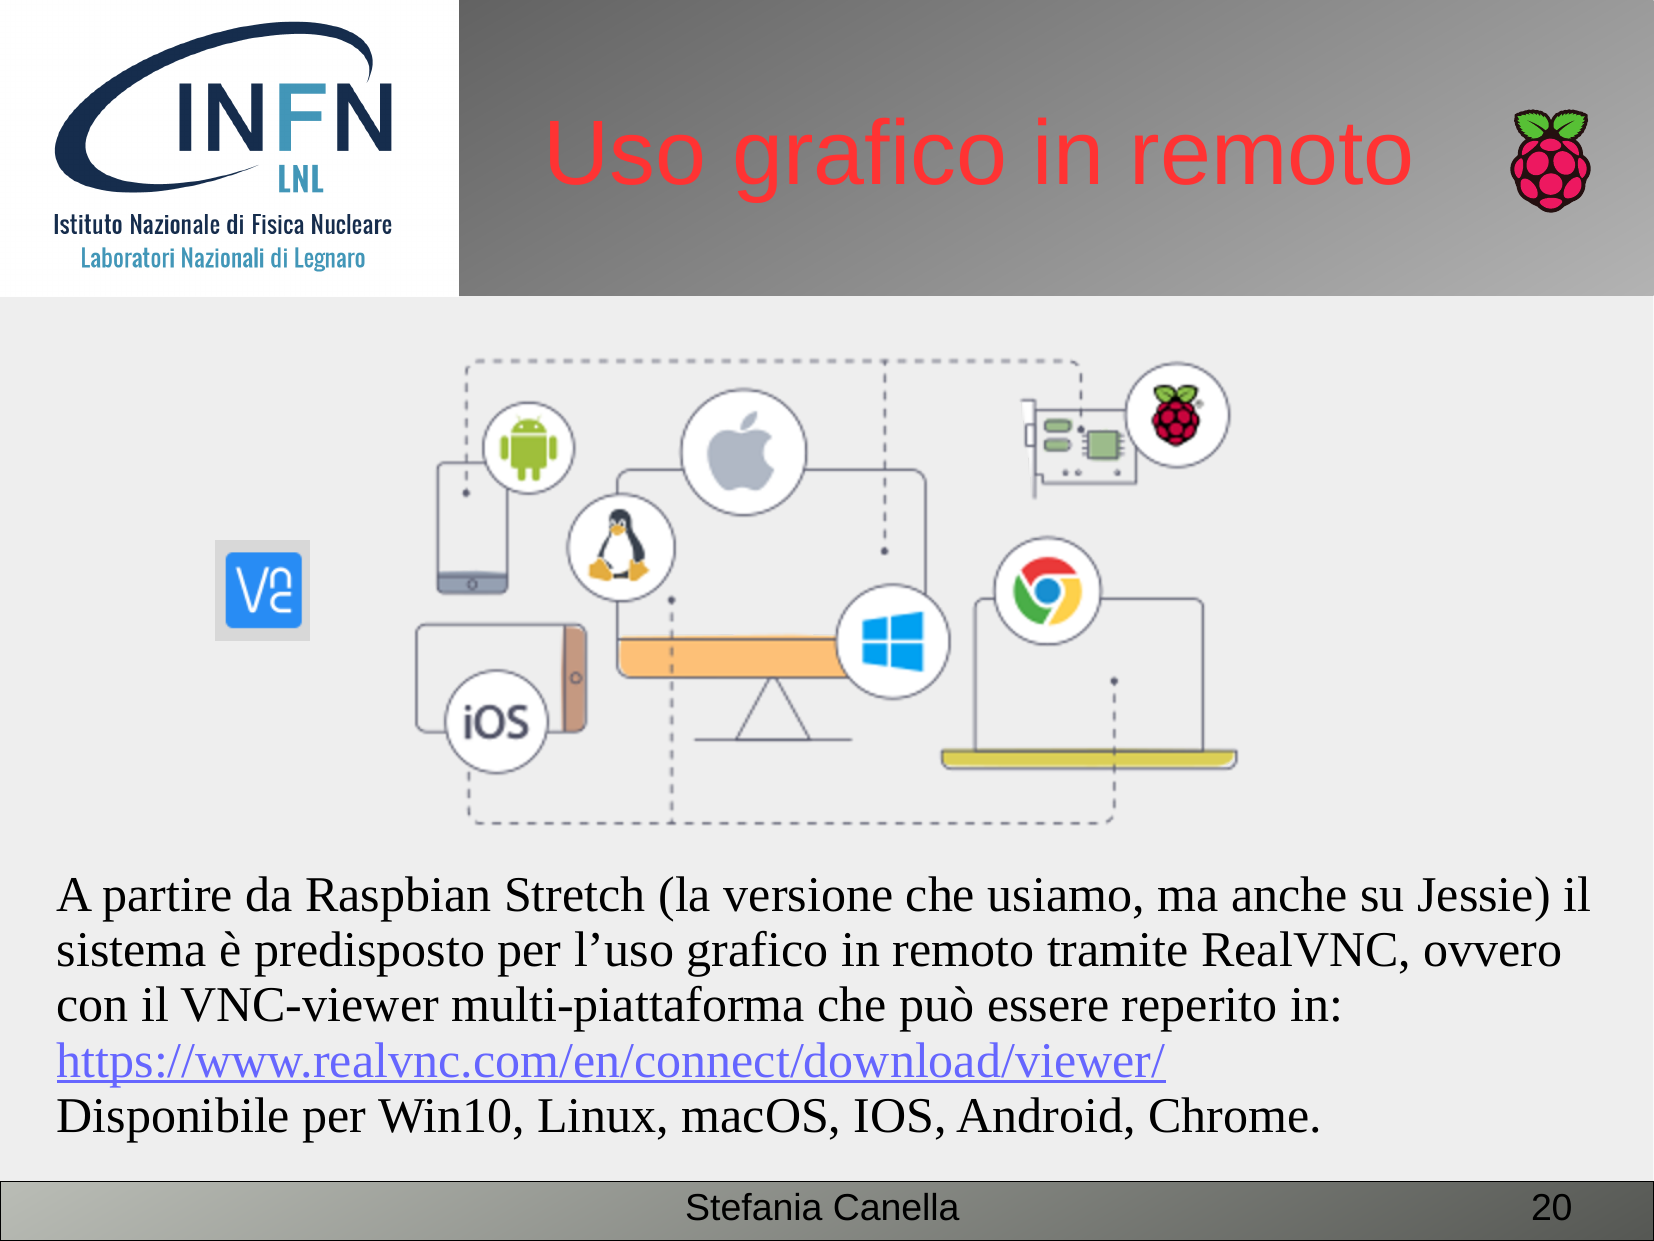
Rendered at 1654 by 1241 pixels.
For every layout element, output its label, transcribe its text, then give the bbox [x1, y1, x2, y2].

text_box A partire da Raspbian Stretch (la versione che usiamo, ma anche su Jessie) il sistema è predisposto per l’uso grafico in remoto tramite RealVNC, ovvero con il VNC-viewer multi-piattaforma che può essere reperito in: https://www.realvnc.com/en/connect/download/viewer/ Disponibile per Win10, Linux, macOS, IOS, Android, Chrome. [56, 853, 1598, 1157]
picture [0, 0, 459, 297]
text_box [459, 0, 1654, 296]
picture [215, 540, 310, 641]
text_box <number> [1516, 1178, 1654, 1241]
text_box Stefania Canella [670, 1178, 984, 1241]
picture [413, 354, 1240, 827]
text_box [984, 1181, 1516, 1241]
text_box [0, 1181, 670, 1241]
title Uso grafico in remoto [459, 49, 1571, 257]
